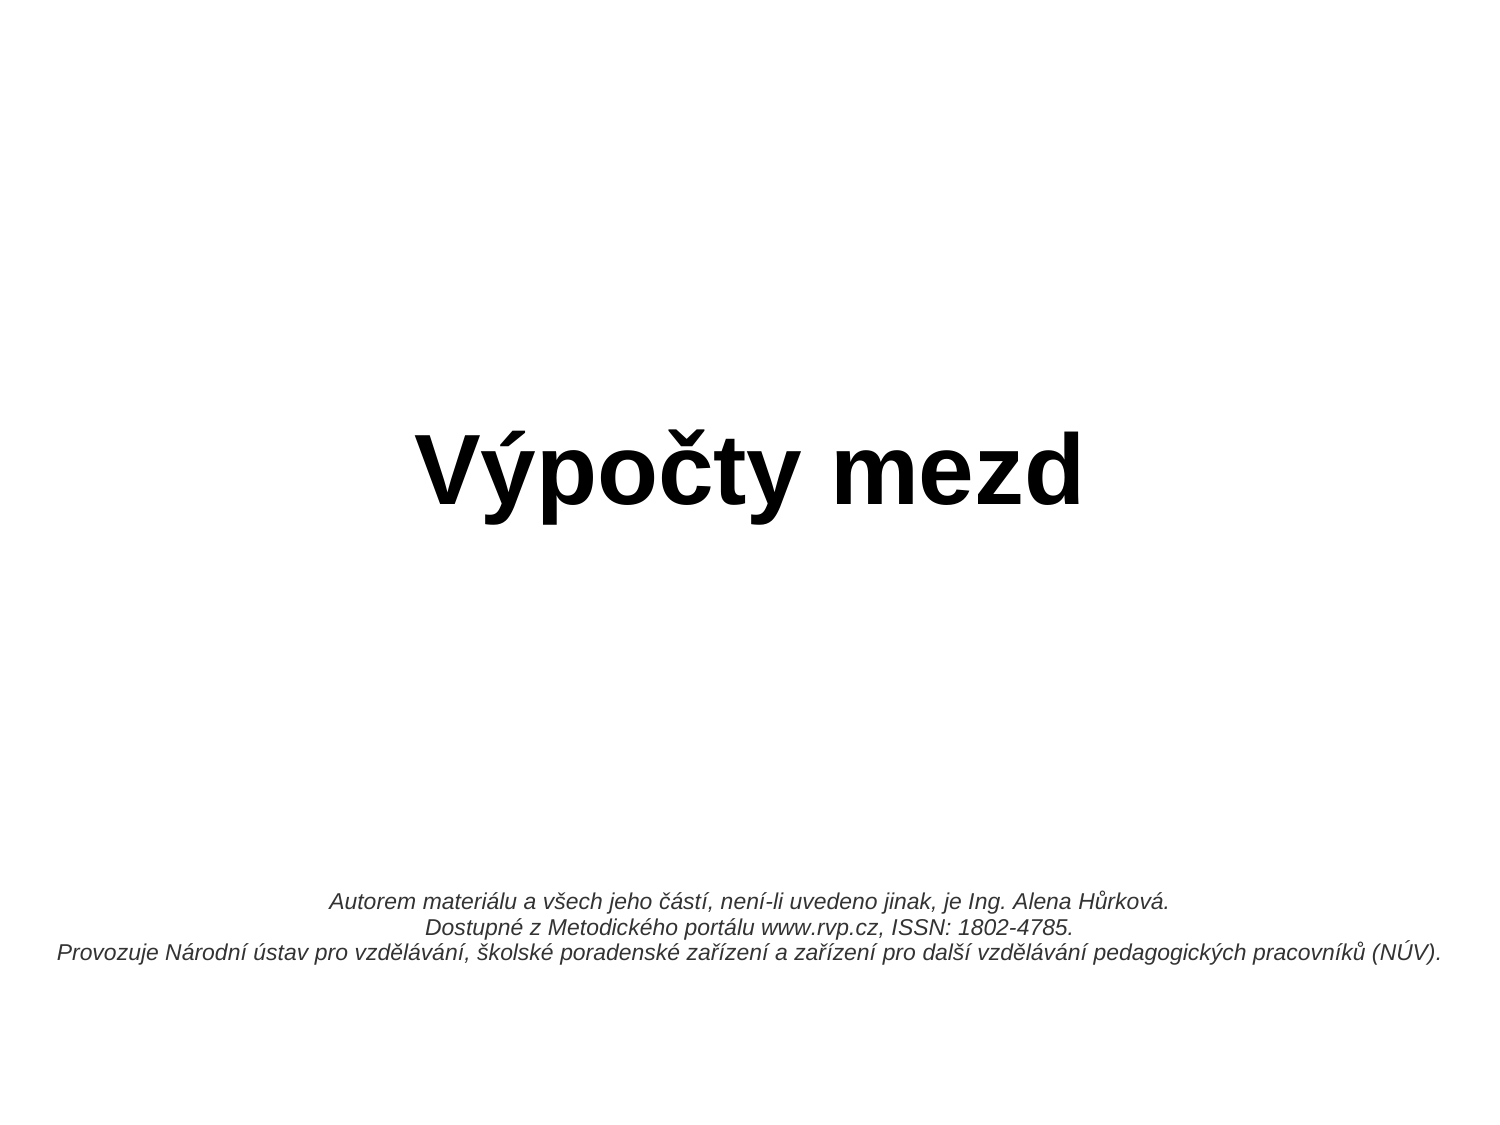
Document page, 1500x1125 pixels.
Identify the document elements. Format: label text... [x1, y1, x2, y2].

title Výpočty mezd [112, 349, 1388, 591]
subtitle Autorem materiálu a všech jeho částí, není-li uvedeno jinak, je Ing. Alena Hůrková. Dostupné z Metodického portálu www.rvp.cz, ISSN: 1802-4785. Provozuje Národní ústav pro vzdělávání, školské poradenské zařízení a zařízení pro další vzdělávání pedagogických pracovníků (NÚV). [0, 881, 1500, 1035]
